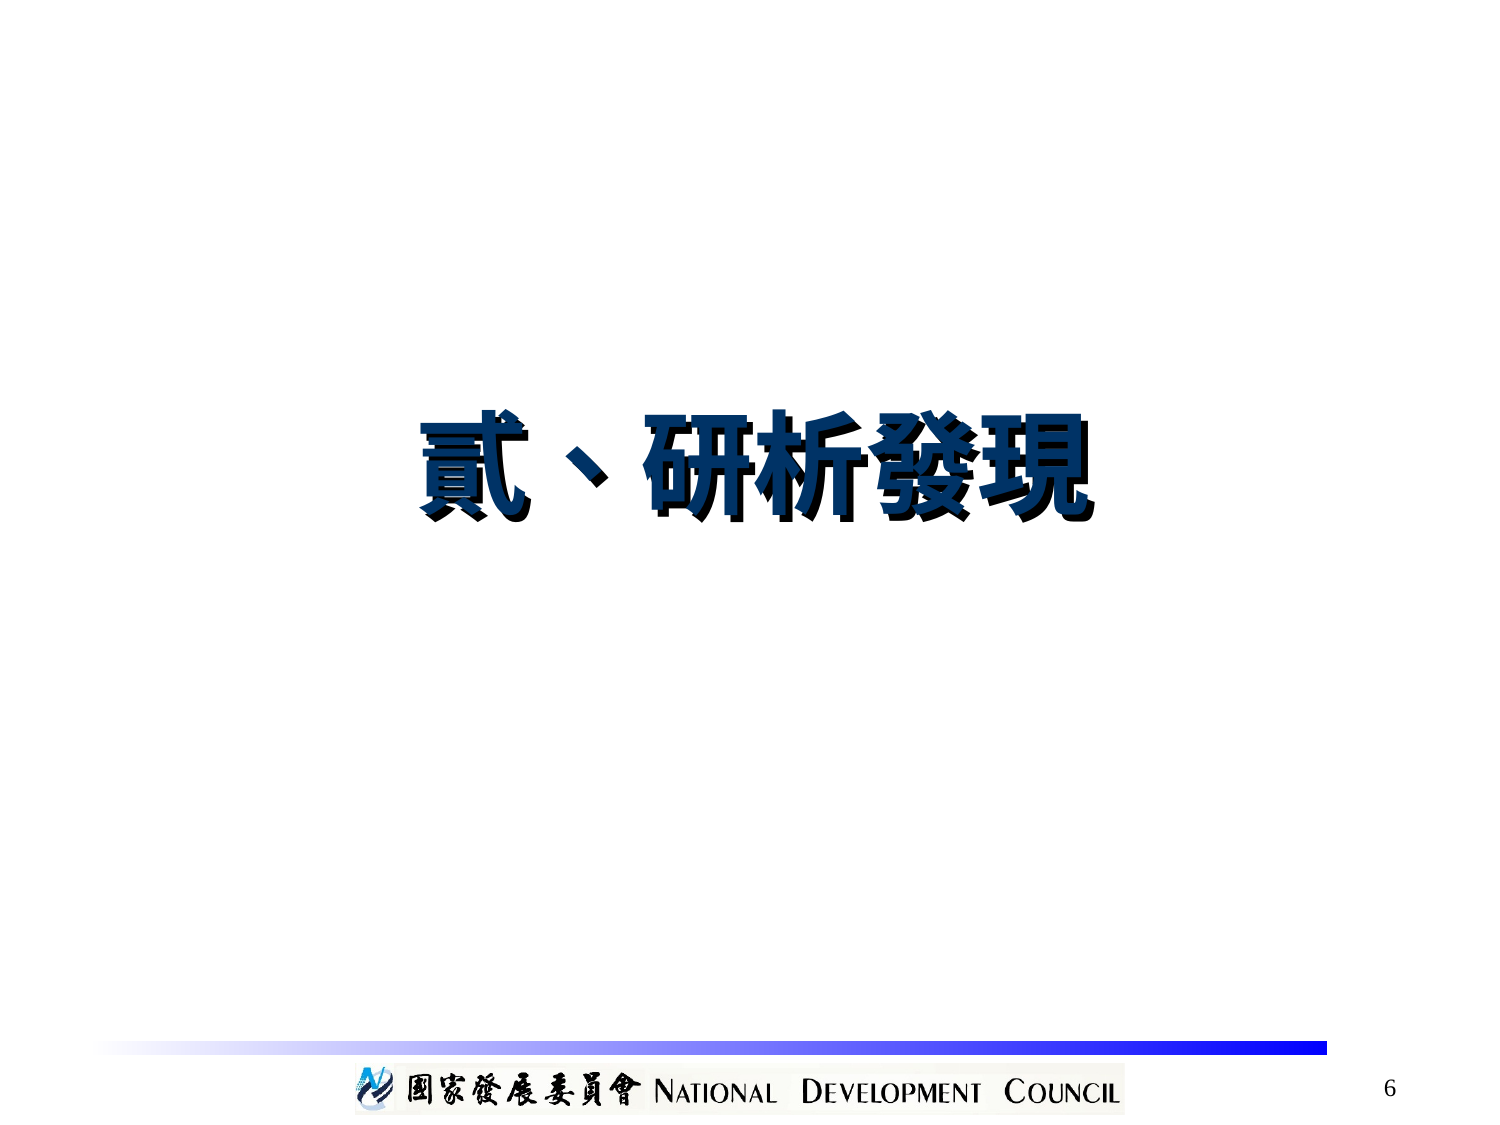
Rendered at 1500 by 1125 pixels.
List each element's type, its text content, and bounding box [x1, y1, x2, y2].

list 貳、研析發現 [348, 385, 1211, 556]
text_box [1368, 1063, 1485, 1100]
